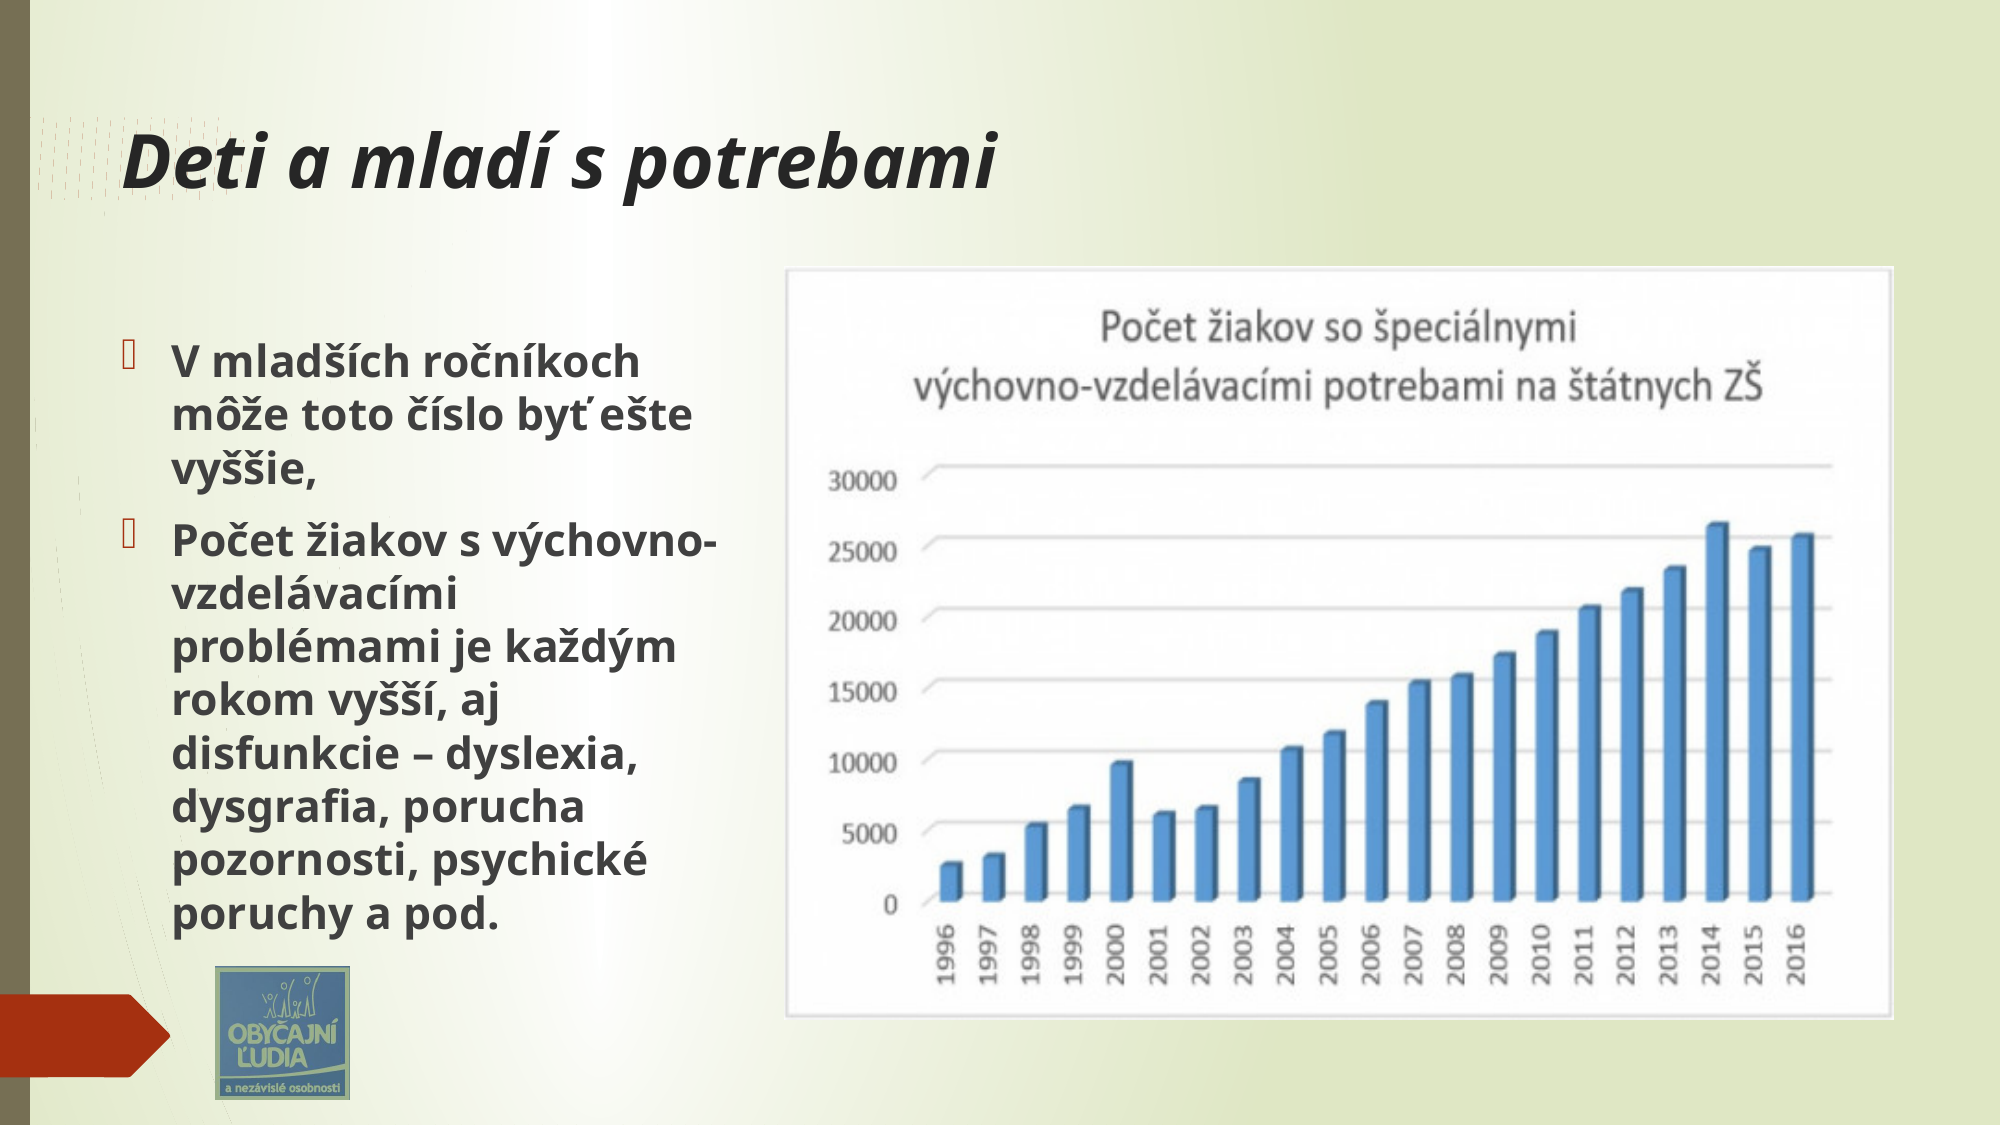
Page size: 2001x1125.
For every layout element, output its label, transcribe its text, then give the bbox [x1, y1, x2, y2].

title Deti a mladí s potrebami [106, 105, 1121, 313]
picture [215, 966, 350, 1100]
list V mladších ročníkoch môže toto číslo byť ešte vyššie, Počet žiakov s výchovno-vzdelávacími problémami je každým rokom vyšší, aj disfunkcie – dyslexia, dysgrafia, porucha pozornosti, psychické poruchy a pod. [106, 266, 739, 967]
text_box [0, 0, 2000, 1125]
picture [784, 266, 1894, 1020]
